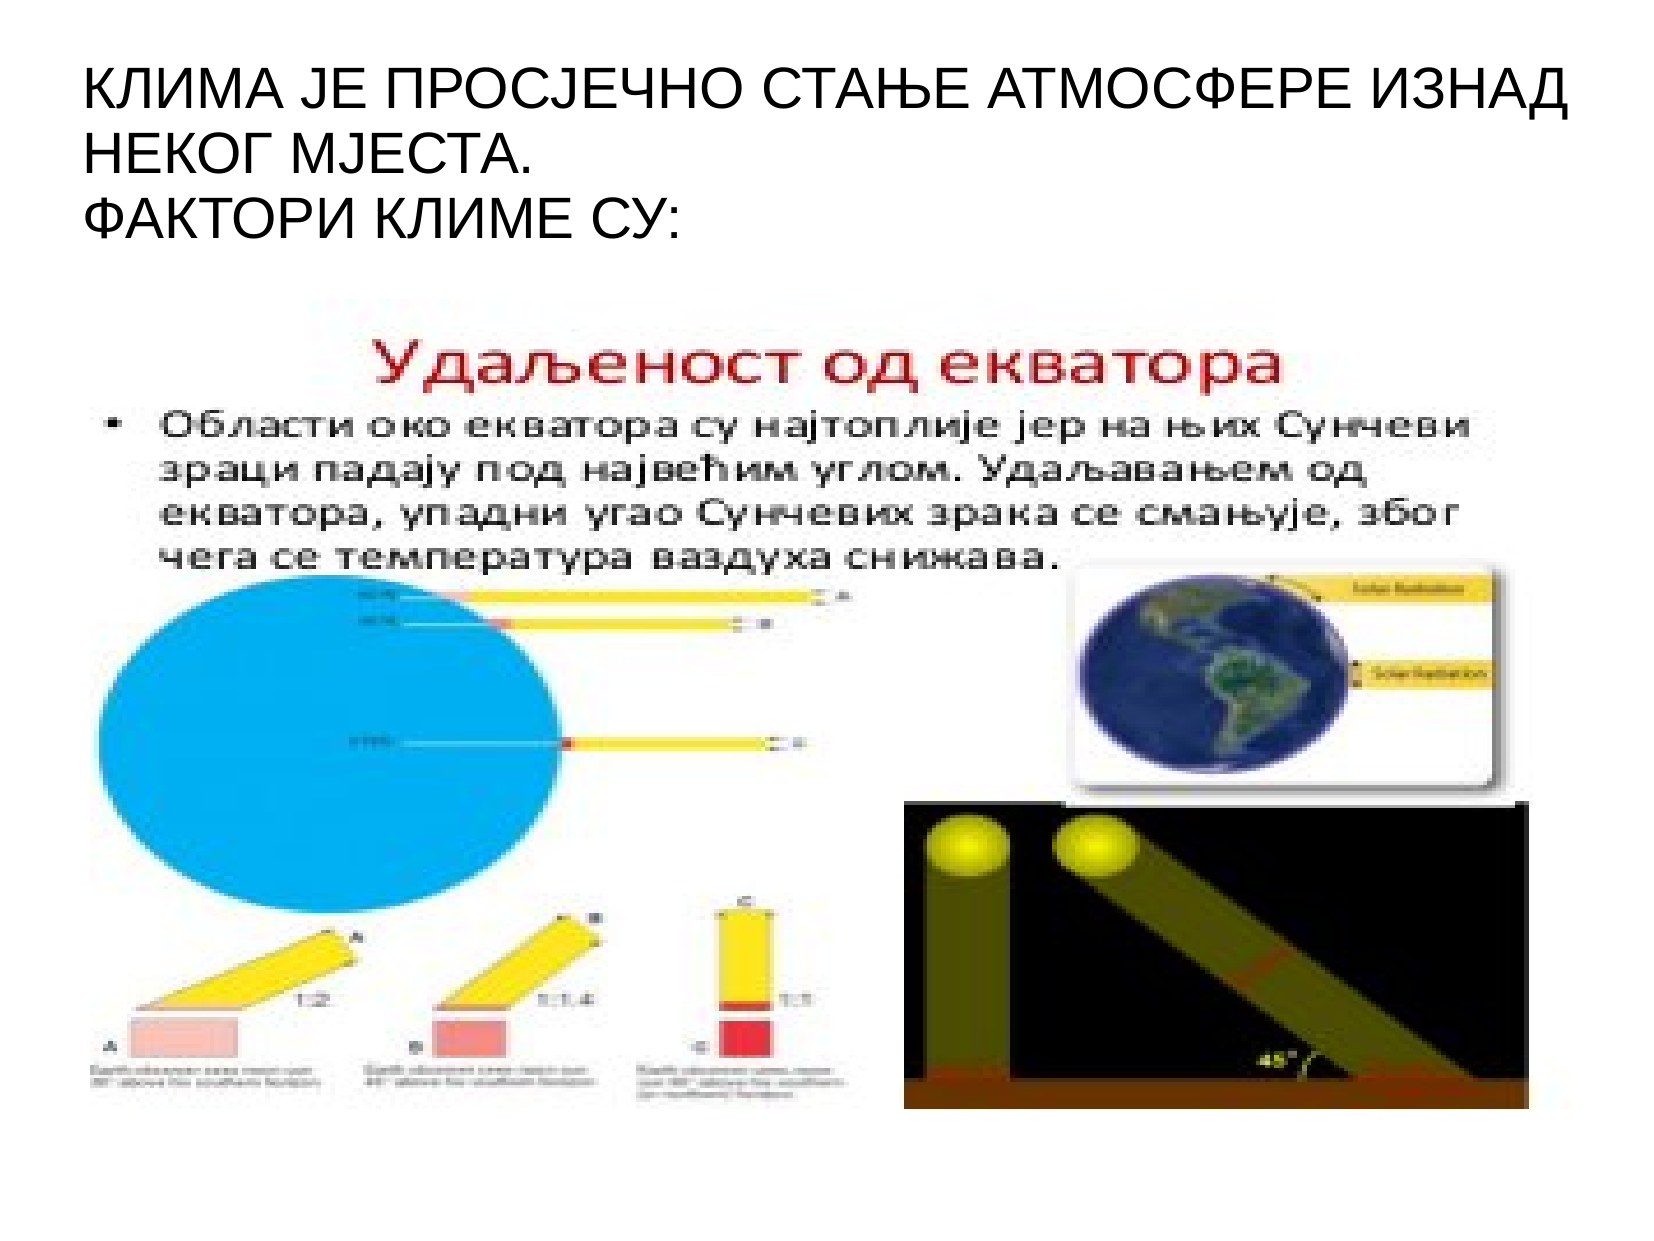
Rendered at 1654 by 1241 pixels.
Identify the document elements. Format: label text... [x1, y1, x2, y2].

title КЛИМА ЈЕ ПРОСЈЕЧНО СТАЊЕ АТМОСФЕРЕ ИЗНАД НЕКОГ МЈЕСТА. ФАКТОРИ КЛИМЕ СУ: [82, 49, 1571, 257]
picture [90, 299, 1571, 1109]
